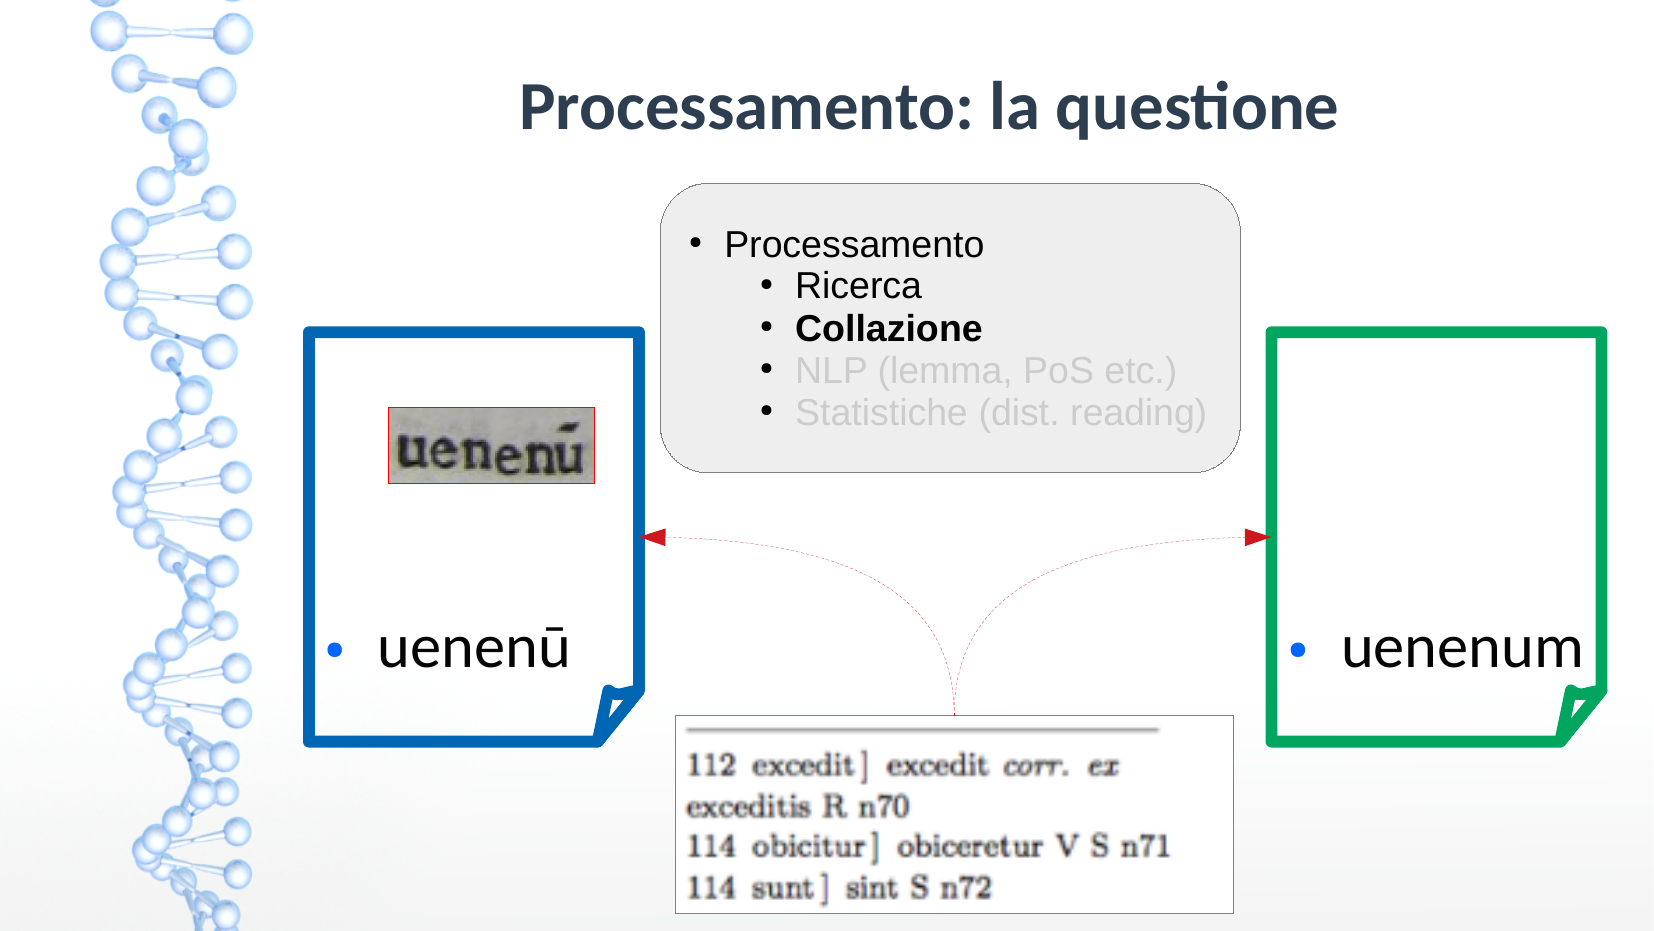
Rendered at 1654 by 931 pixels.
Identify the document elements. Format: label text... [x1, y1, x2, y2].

list uenenū [315, 620, 626, 703]
picture [0, 0, 1654, 931]
title Processamento: la questione [265, 35, 1595, 189]
list uenenum [1270, 620, 1590, 703]
text_box Processamento Ricerca Collazione NLP (lemma, PoS etc.) Statistiche (dist. reading) [660, 183, 1241, 473]
